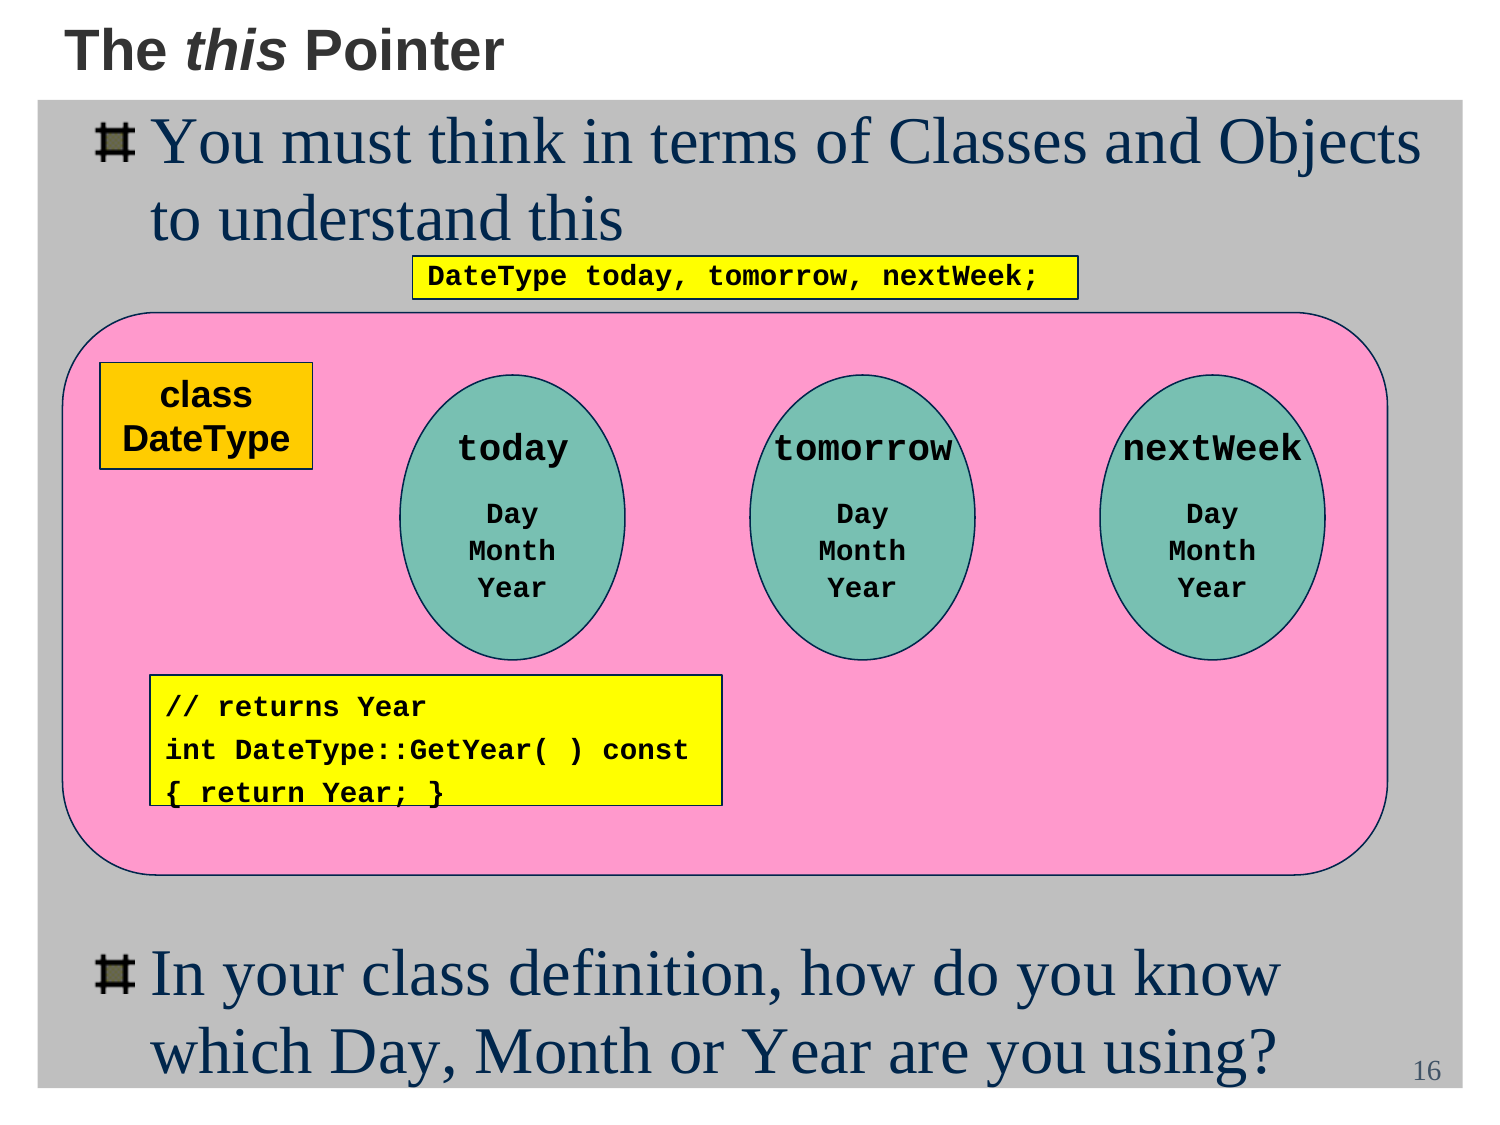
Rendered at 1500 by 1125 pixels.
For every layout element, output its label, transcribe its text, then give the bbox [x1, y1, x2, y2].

text_box Day Month Year [1158, 487, 1267, 608]
text_box tomorrow [773, 416, 952, 478]
text_box [62, 312, 1388, 876]
text_box today [455, 416, 570, 478]
text_box Day Month Year [808, 487, 917, 608]
title The this Pointer [50, 0, 1450, 91]
list You must think in terms of Classes and Objects to understand this In your class definition, how do you know which Day, Month or Year are you using? [37, 99, 1463, 1085]
text_box Day Month Year [458, 487, 567, 608]
text_box nextWeek [1121, 416, 1304, 478]
text_box DateType today, tomorrow, nextWeek; [412, 255, 1079, 305]
text_box // returns Year int DateType::GetYear( ) const { return Year; } [150, 675, 722, 810]
text_box class DateType [99, 362, 313, 470]
